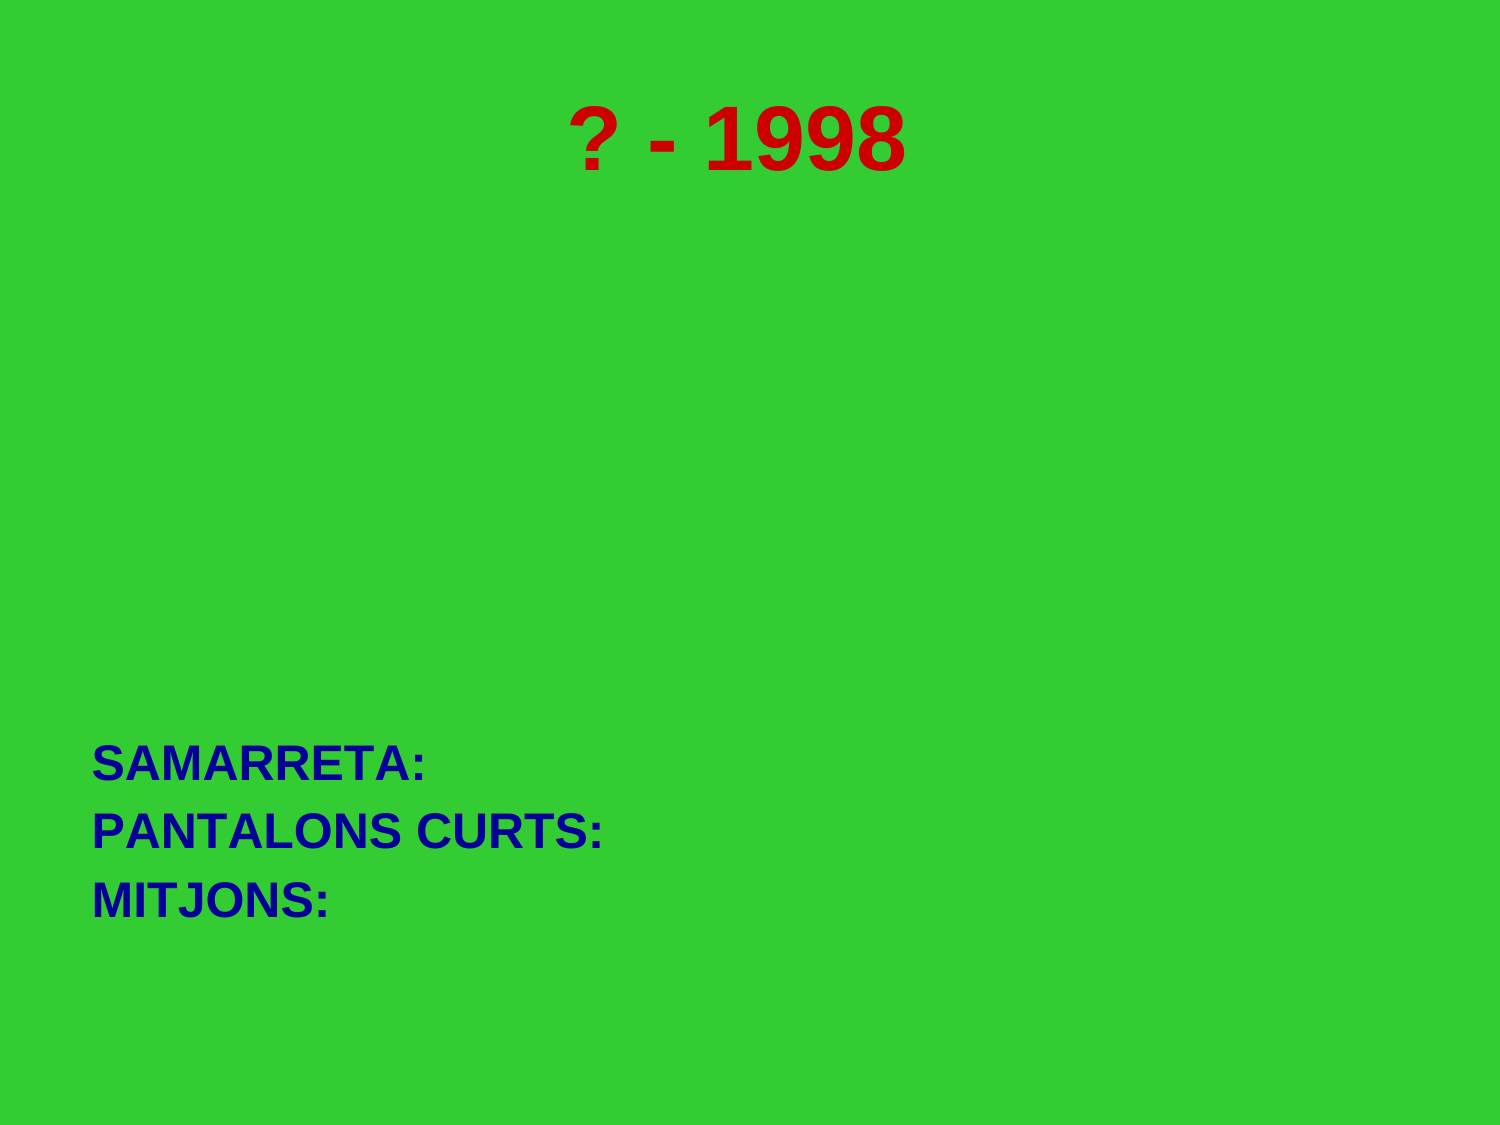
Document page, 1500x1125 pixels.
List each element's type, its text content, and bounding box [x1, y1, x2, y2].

title ? - 1998 [75, 45, 1426, 233]
list SAMARRETA: PANTALONS CURTS: MITJONS: [76, 727, 1427, 1009]
